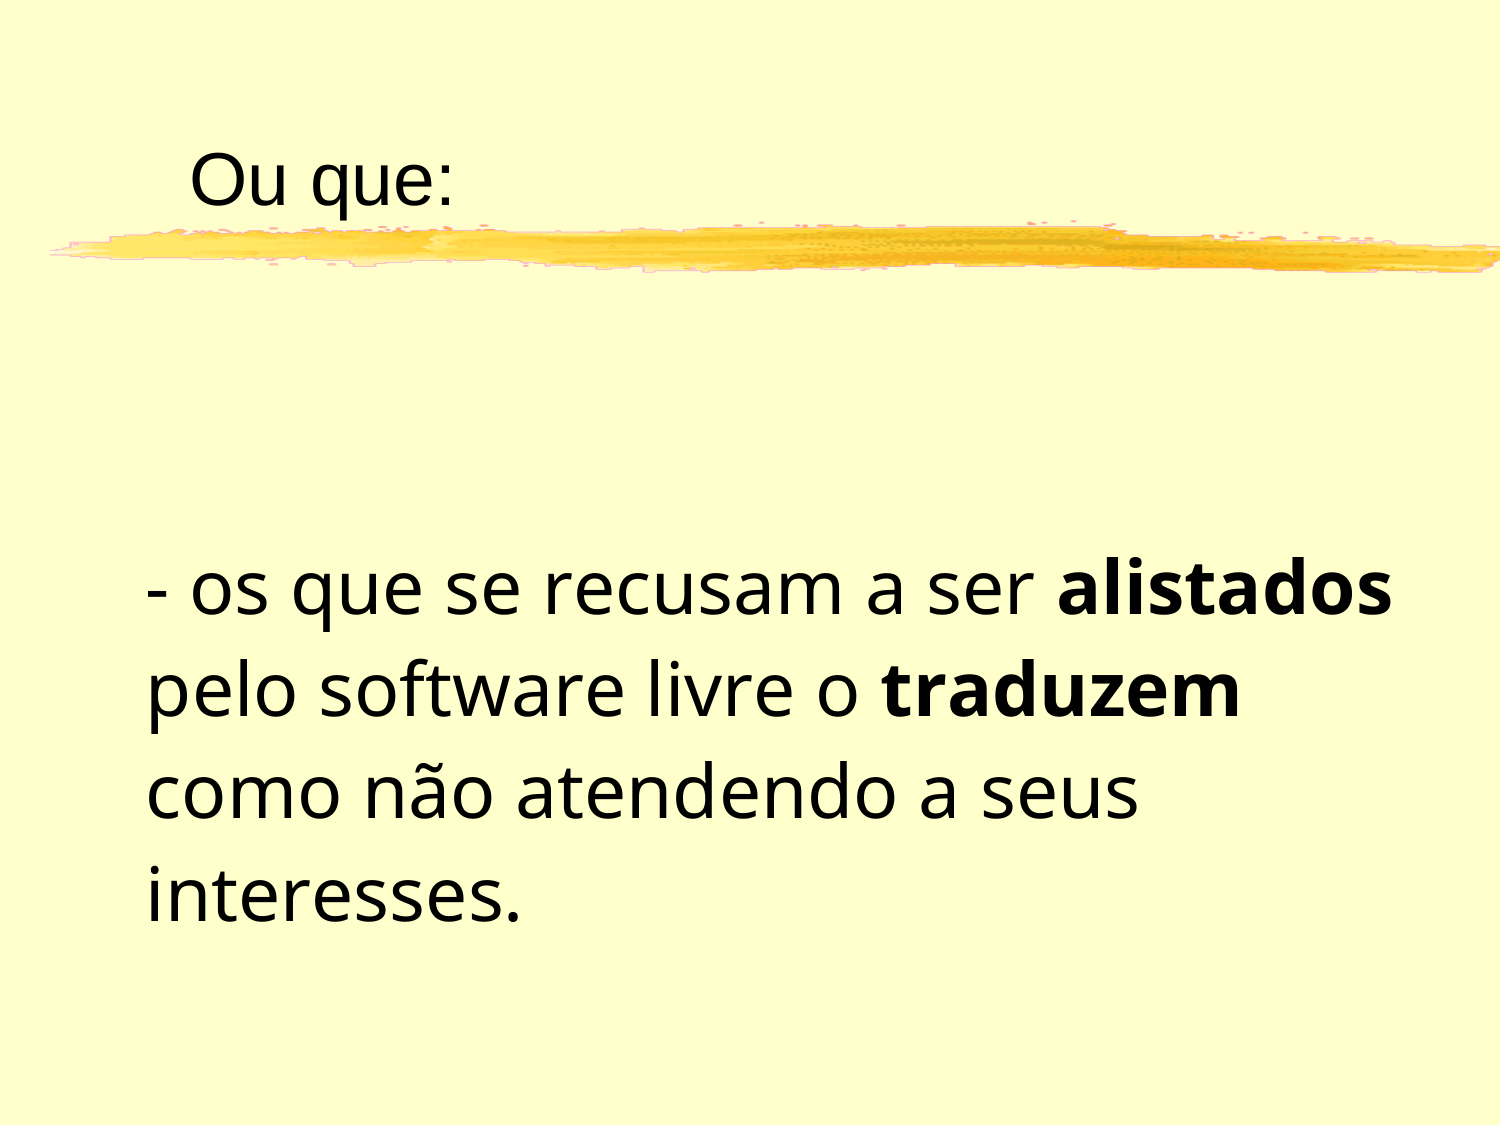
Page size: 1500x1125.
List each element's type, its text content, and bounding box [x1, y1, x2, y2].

list - os que se recusam a ser alistados pelo software livre o traduzem como não atendendo a seus interesses. [74, 309, 1417, 994]
picture [50, 215, 1500, 284]
title Ou que: [24, 74, 1488, 238]
